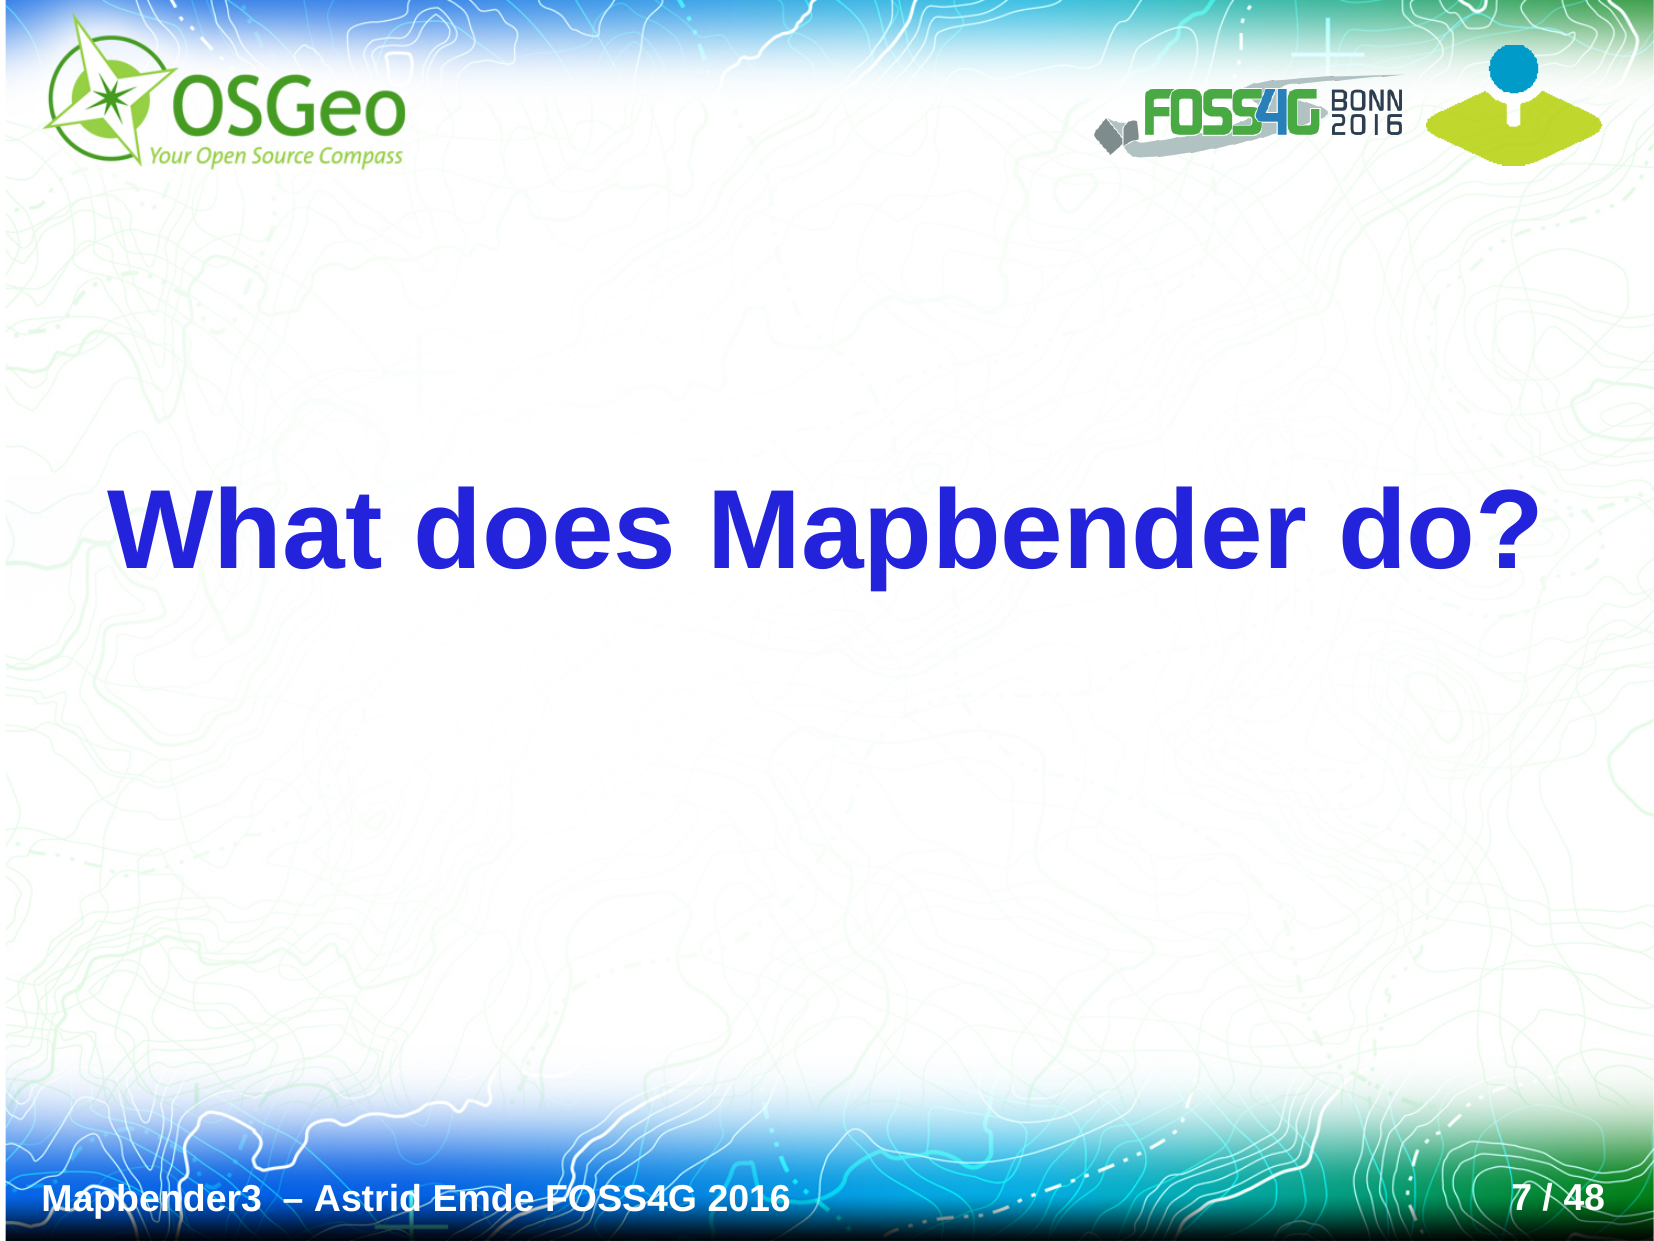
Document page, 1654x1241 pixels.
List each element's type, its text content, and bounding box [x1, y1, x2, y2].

picture [5, 0, 1654, 1241]
subtitle What does Mapbender do? [82, 49, 1571, 1010]
